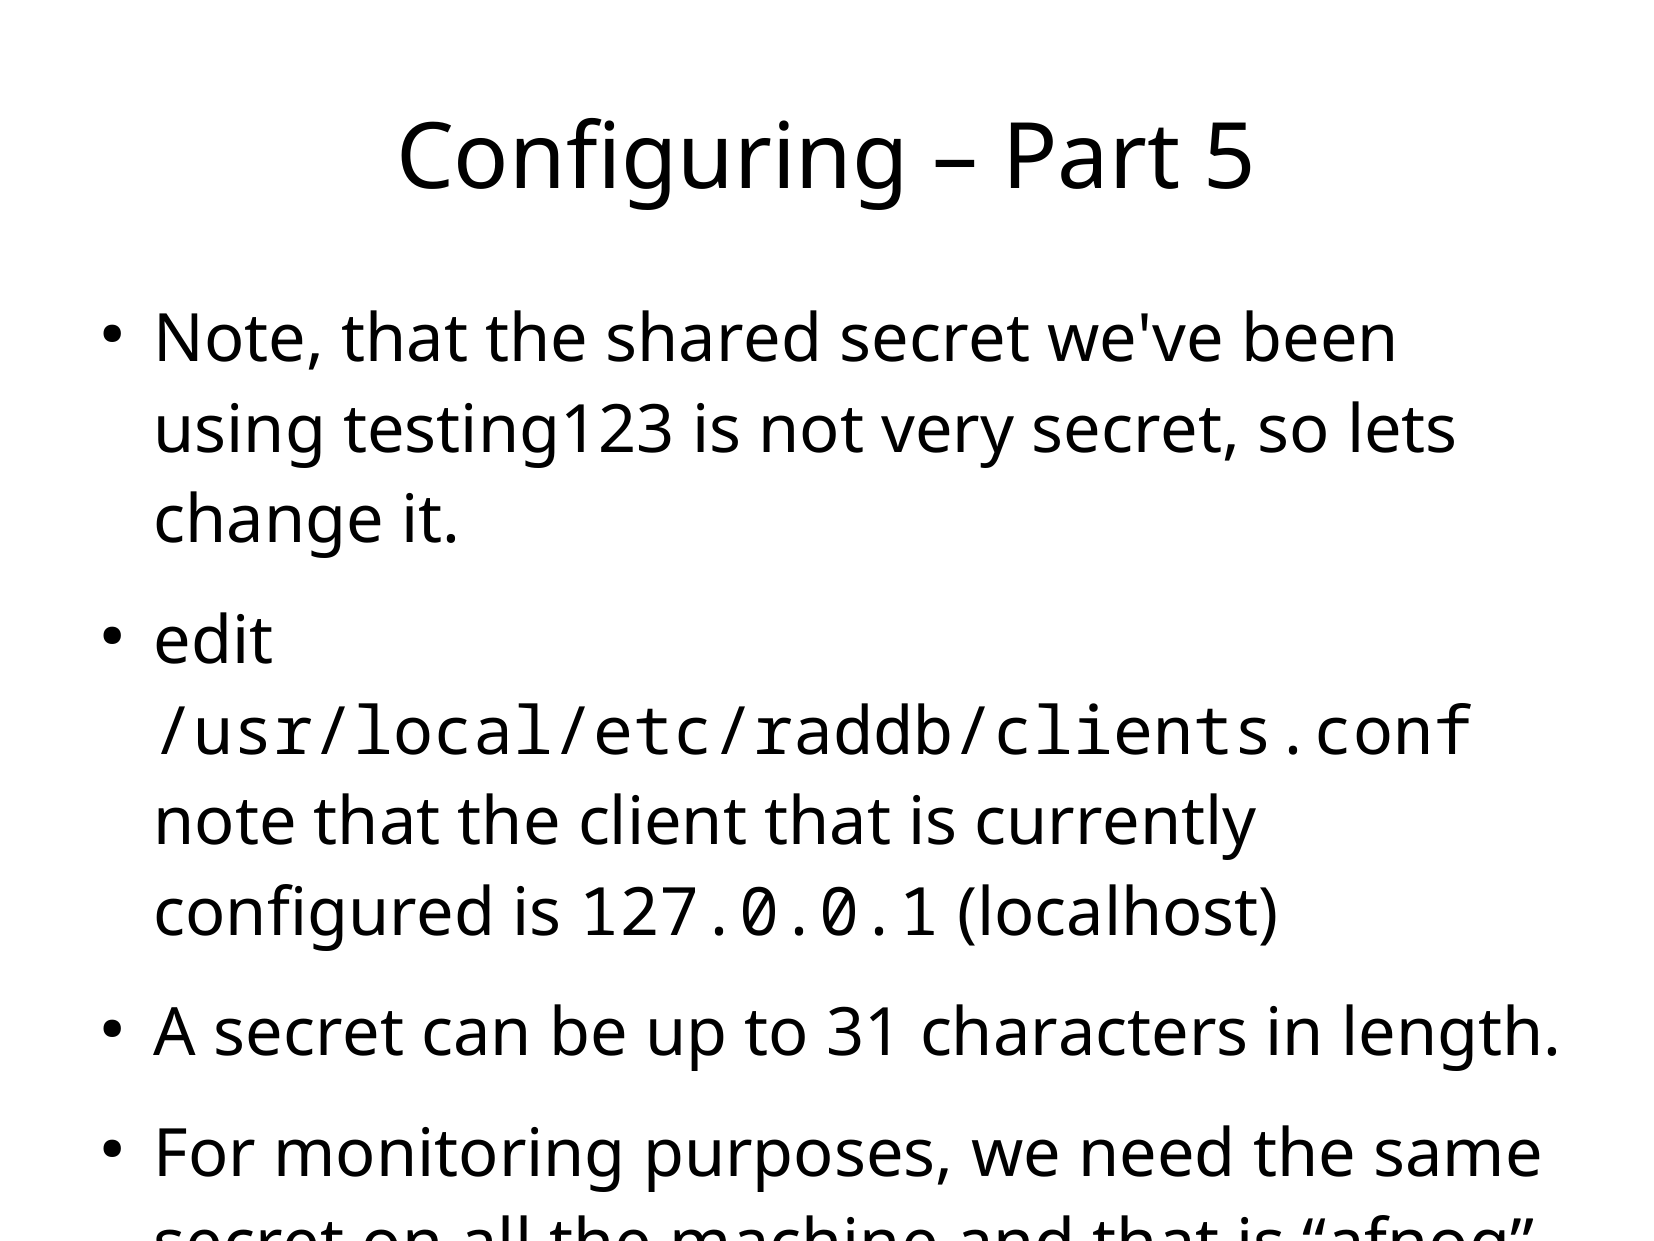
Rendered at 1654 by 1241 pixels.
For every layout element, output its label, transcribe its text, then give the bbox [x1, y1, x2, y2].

title Configuring – Part 5 [82, 49, 1571, 257]
list Note, that the shared secret we've been using testing123 is not very secret, so lets change it. edit /usr/local/etc/raddb/clients.conf note that the client that is currently configured is 127.0.0.1 (localhost) A secret can be up to 31 characters in length. For monitoring purposes, we need the same secret on all the machine and that is “afnog”. [82, 290, 1571, 1109]
